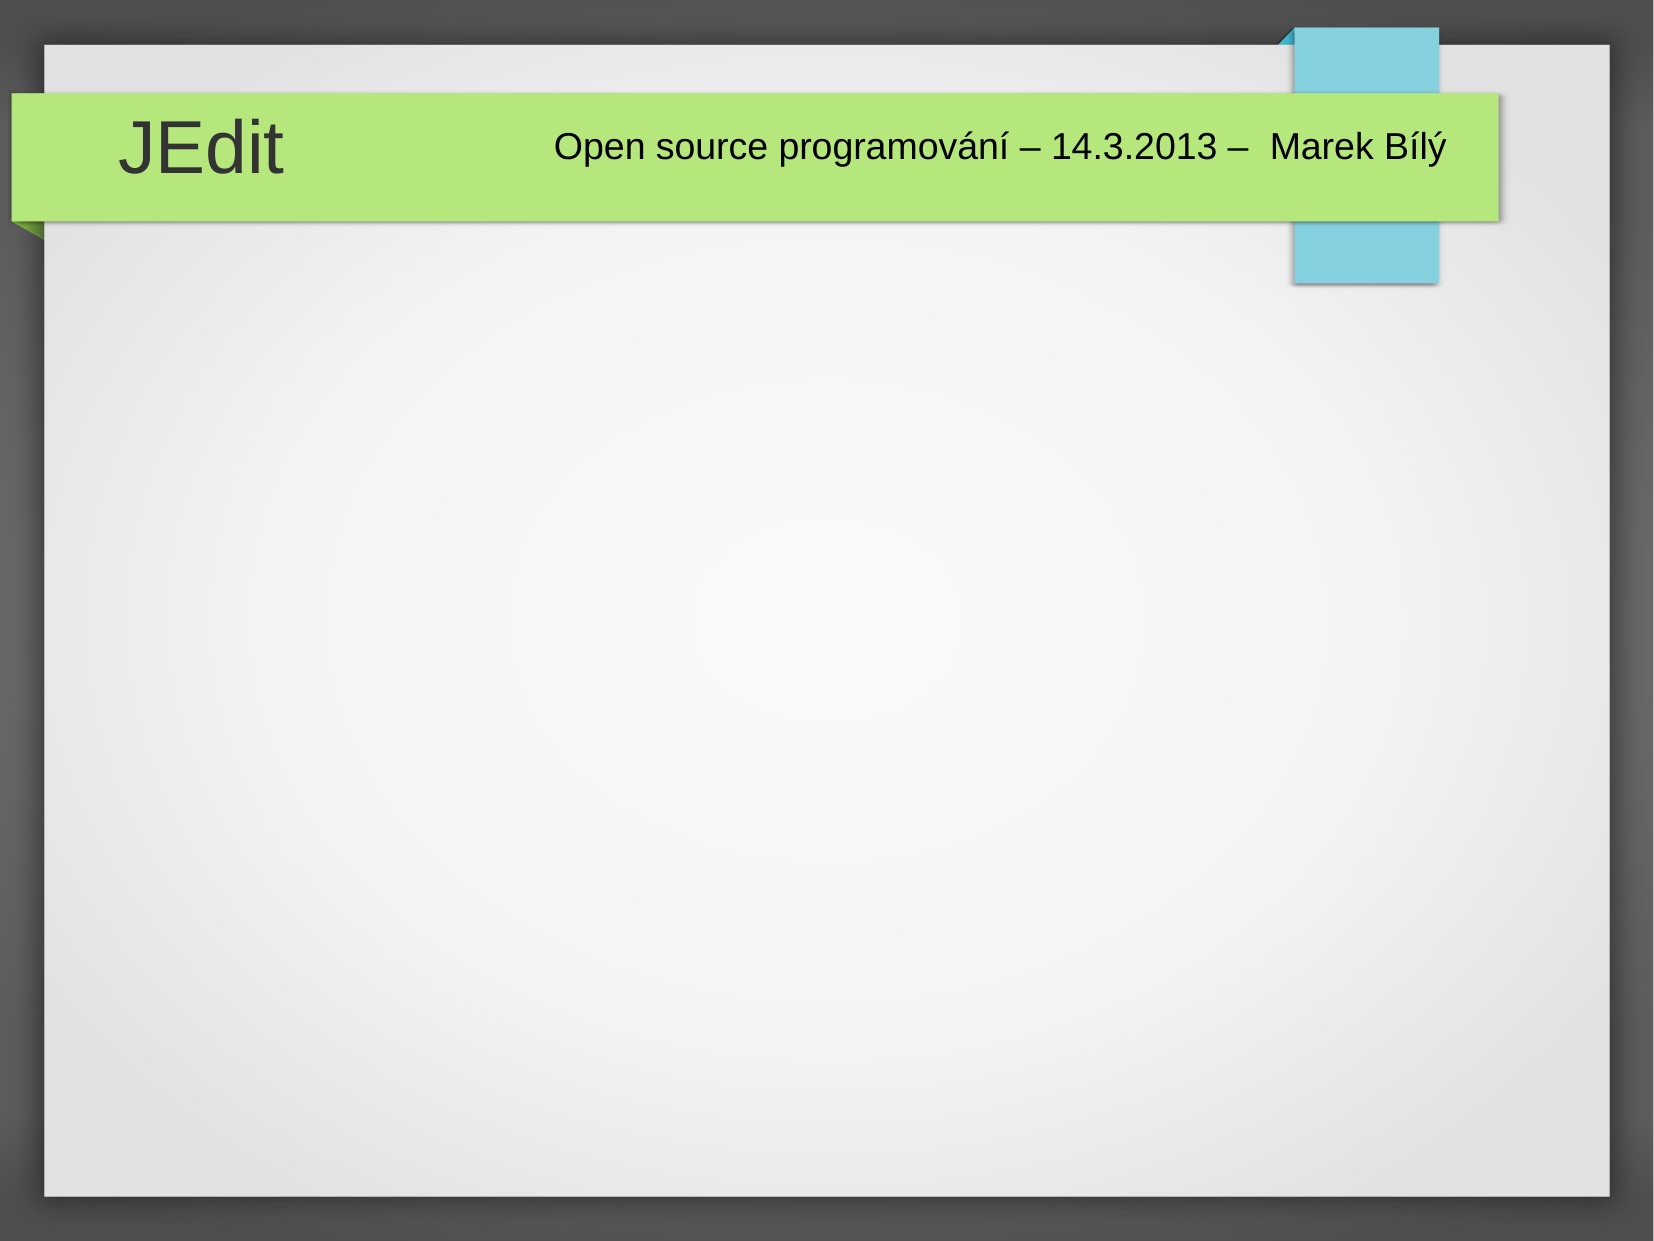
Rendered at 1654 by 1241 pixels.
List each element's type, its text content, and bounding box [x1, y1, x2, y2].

picture [0, 0, 1654, 1241]
title JEdit [118, 94, 438, 201]
text_box Open source programování – 14.3.2013 – Marek Bílý [539, 118, 1462, 190]
